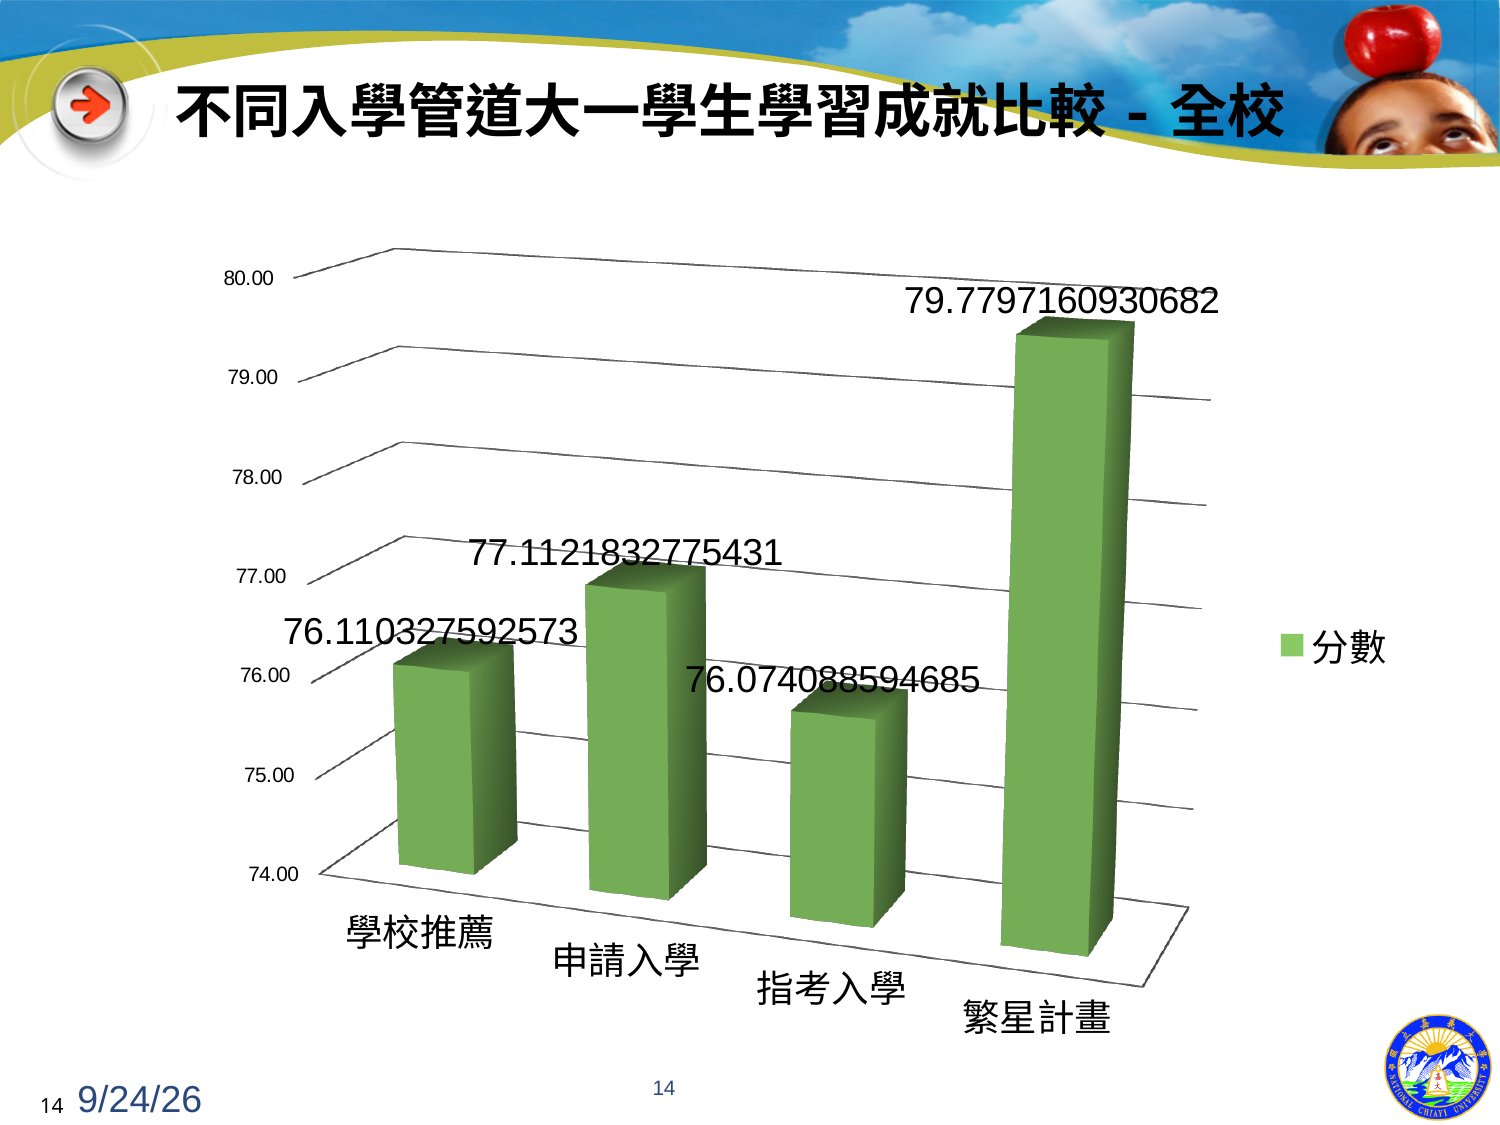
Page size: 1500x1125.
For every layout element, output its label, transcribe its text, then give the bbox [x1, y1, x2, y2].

text_box [637, 1067, 775, 1111]
chart [171, 231, 1412, 1059]
text_box [24, 1067, 376, 1125]
title 不同入學管道大一學生學習成就比較-全校 [159, 31, 1311, 188]
